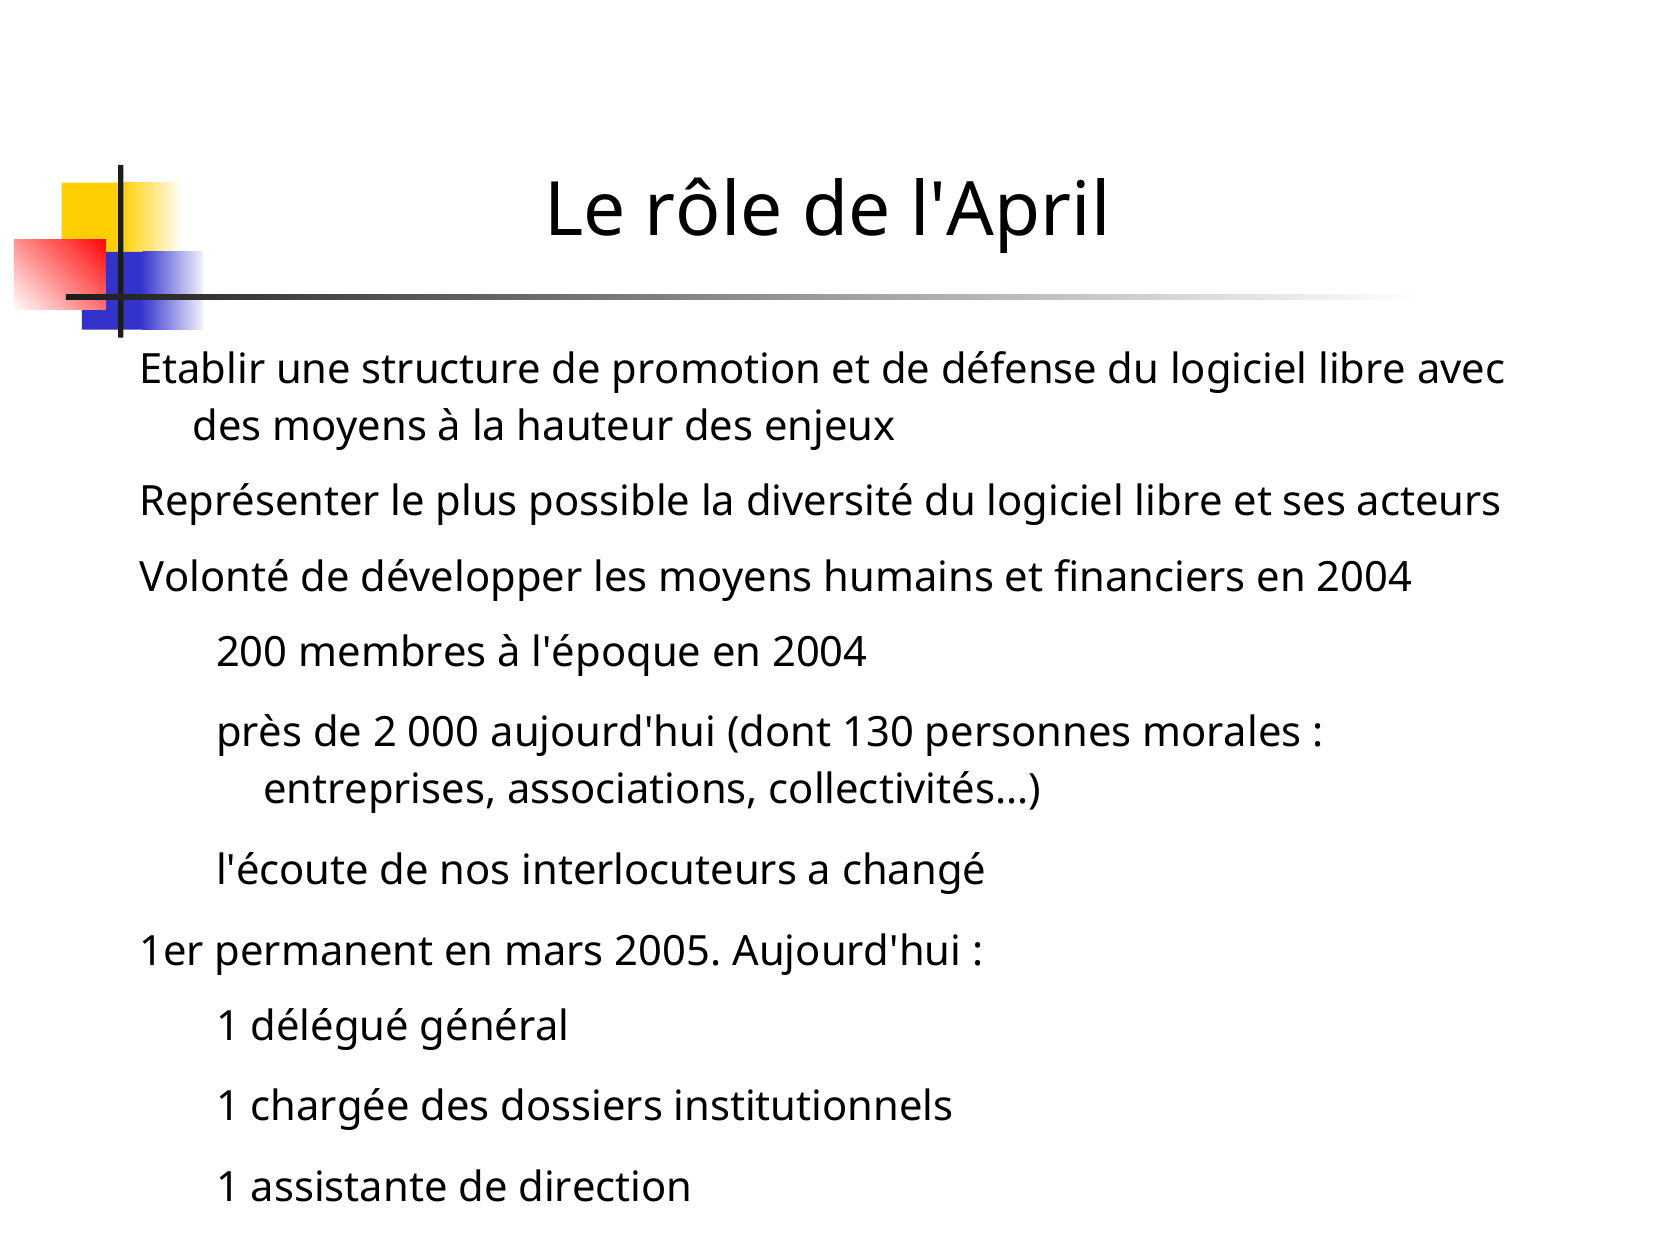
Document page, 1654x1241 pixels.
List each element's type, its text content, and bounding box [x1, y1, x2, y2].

list Etablir une structure de promotion et de défense du logiciel libre avec des moyens à la hauteur des enjeux Représenter le plus possible la diversité du logiciel libre et ses acteurs Volonté de développer les moyens humains et financiers en 2004 200 membres à l'époque en 2004 près de 2 000 aujourd'hui (dont 130 personnes morales : entreprises, associations, collectivités...) l'écoute de nos interlocuteurs a changé 1er permanent en mars 2005. Aujourd'hui : 1 délégué général 1 chargée des dossiers institutionnels 1 assistante de direction [121, 338, 1534, 1241]
title Le rôle de l'April [121, 102, 1534, 311]
